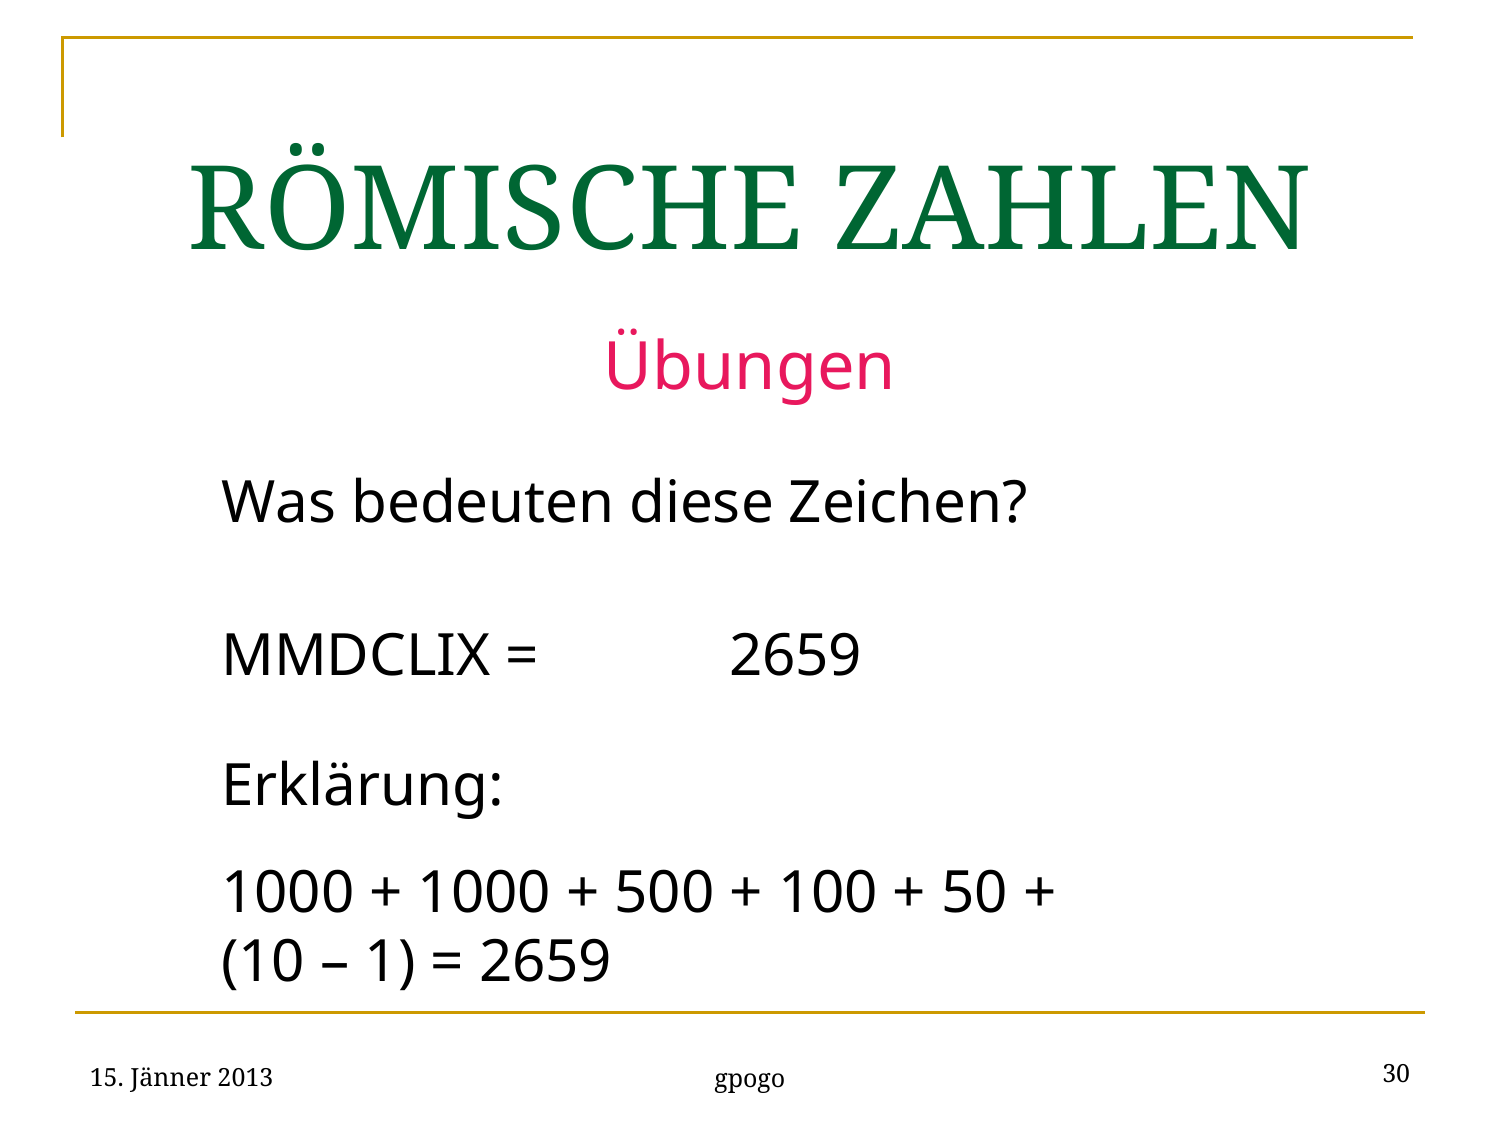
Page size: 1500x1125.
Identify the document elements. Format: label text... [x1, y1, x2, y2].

text_box Erklärung: 1000 + 1000 + 500 + 100 + 50 + (10 – 1) = 2659 [206, 739, 1294, 1002]
text_box <Nummer> [1074, 1024, 1426, 1100]
text_box 2659 [714, 609, 951, 696]
title RÖMISCHE ZAHLEN [141, 82, 1359, 279]
text_box gpogo [512, 1025, 988, 1101]
text_box MMDCLIX = [206, 609, 573, 696]
text_box Übungen [437, 315, 1063, 411]
text_box 15. Jänner 2013 [74, 1024, 426, 1100]
text_box Was bedeuten diese Zeichen? [206, 456, 1294, 542]
